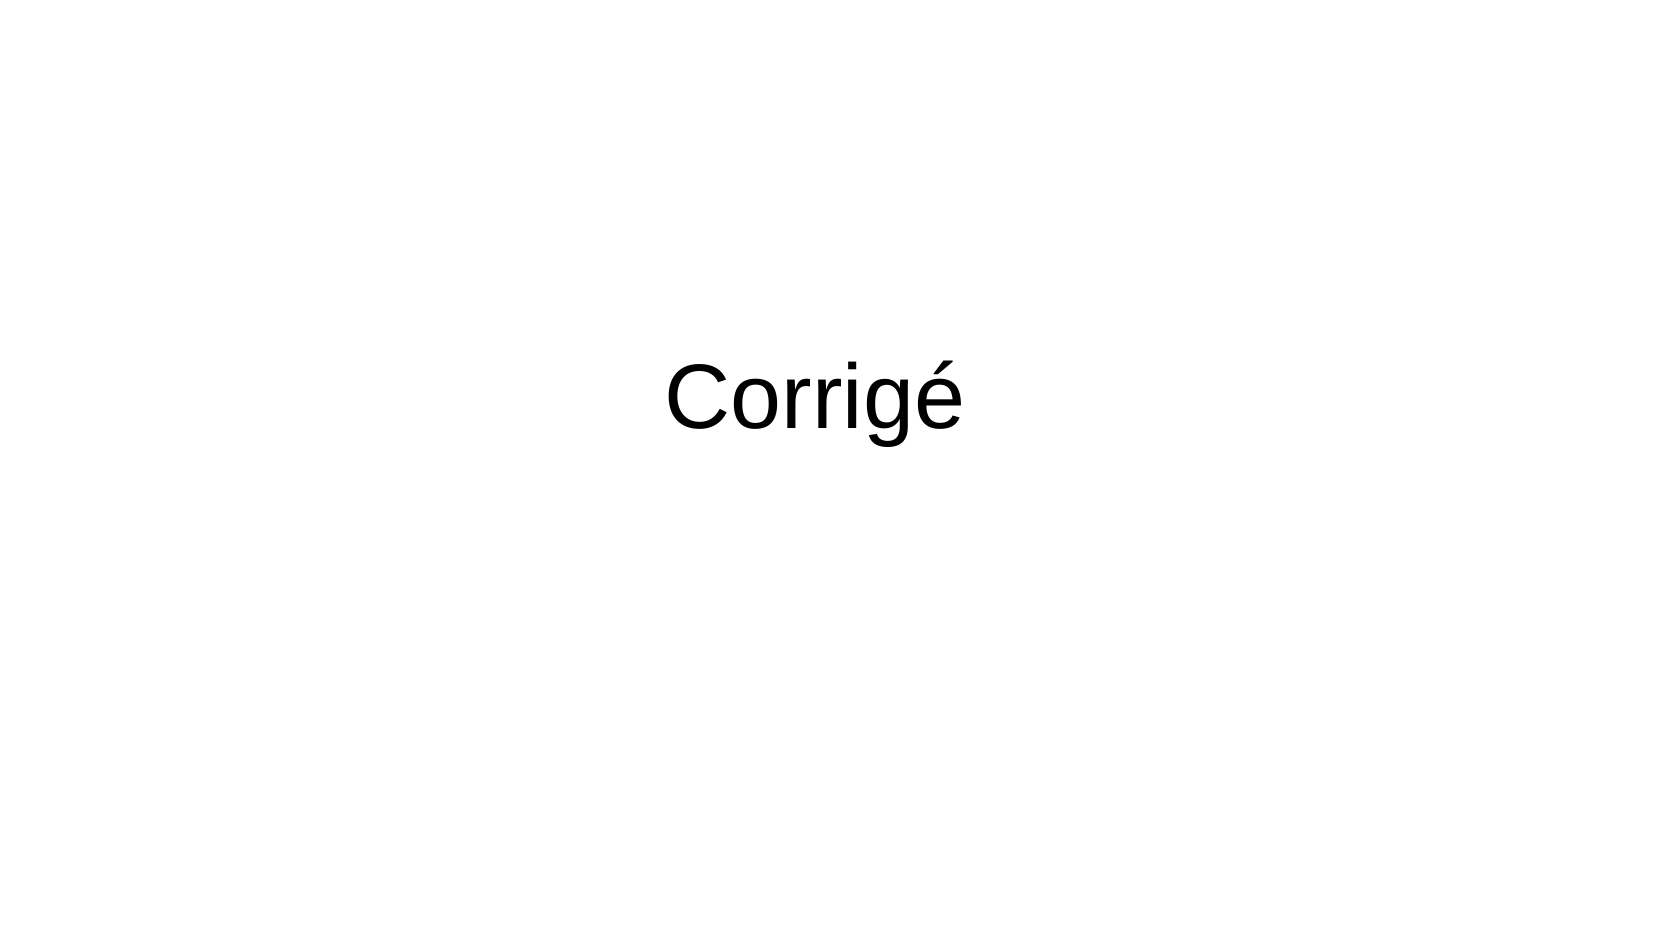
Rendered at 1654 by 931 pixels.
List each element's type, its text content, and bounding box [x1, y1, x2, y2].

title Corrigé [70, 318, 1560, 475]
